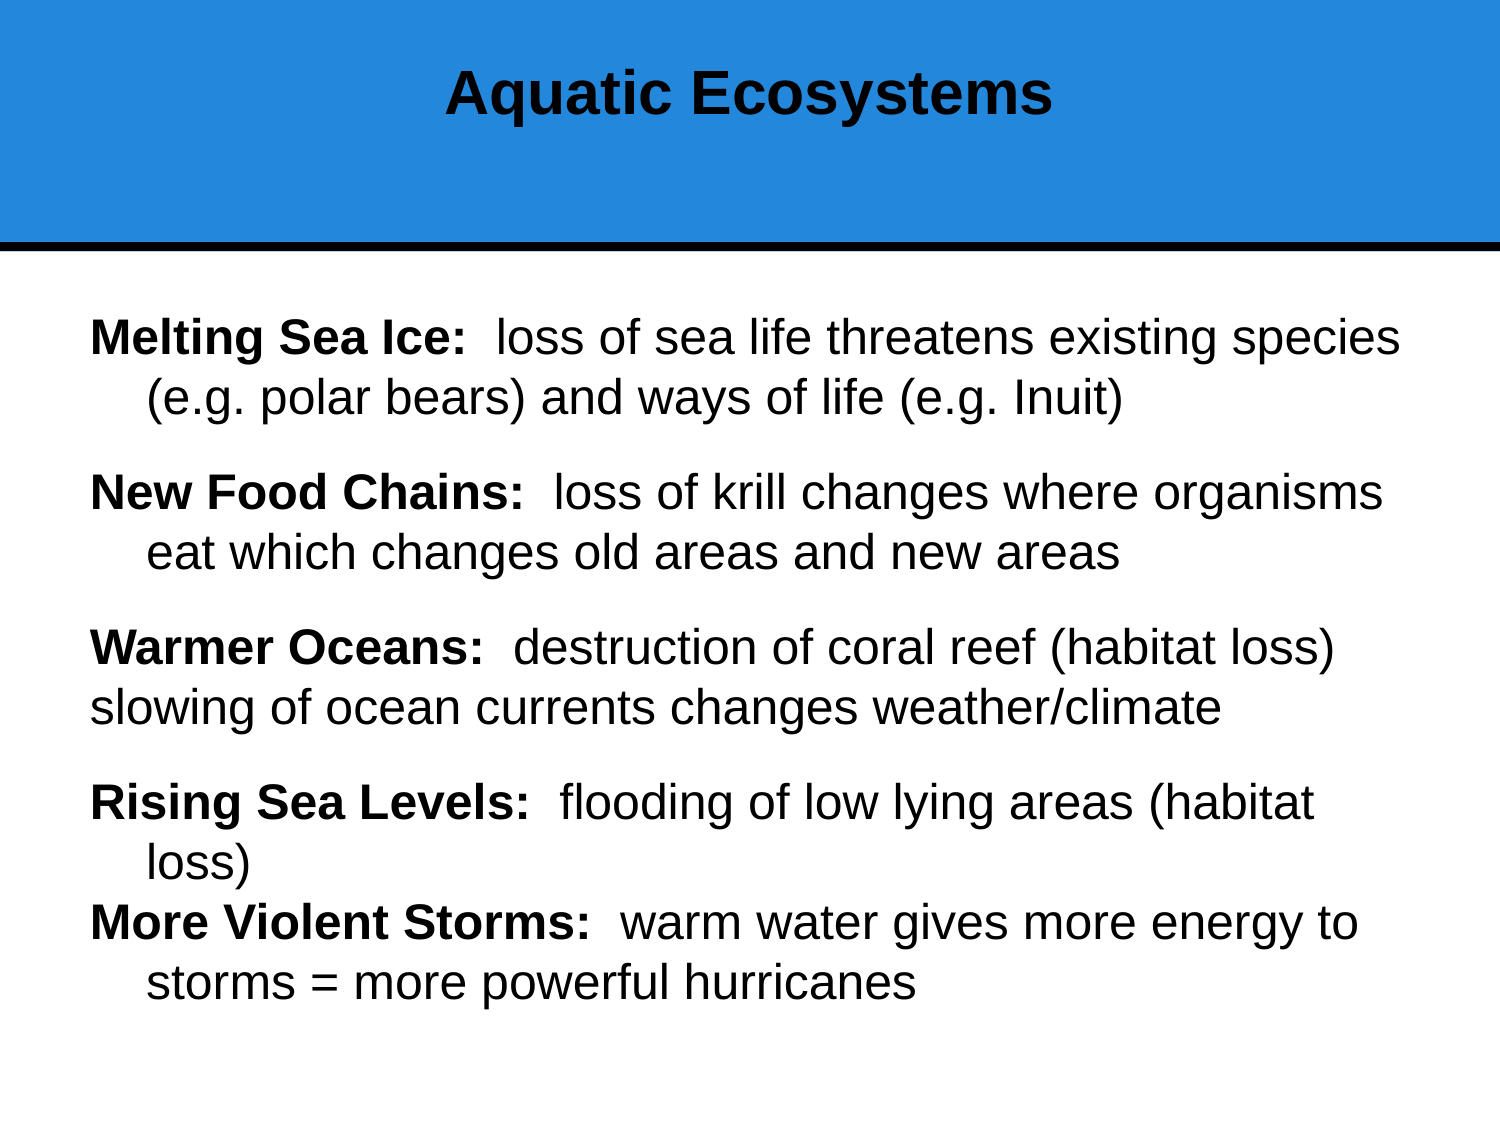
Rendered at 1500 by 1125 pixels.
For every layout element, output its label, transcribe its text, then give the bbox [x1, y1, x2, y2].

text_box Melting Sea Ice: loss of sea life threatens existing species (e.g. polar bears) and ways of life (e.g. Inuit) New Food Chains: loss of krill changes where organisms eat which changes old areas and new areas Warmer Oceans: destruction of coral reef (habitat loss) slowing of ocean currents changes weather/climate Rising Sea Levels: flooding of low lying areas (habitat loss) More Violent Storms: warm water gives more energy to storms = more powerful hurricanes [74, 262, 1425, 1078]
text_box Aquatic Ecosystems [74, 45, 1425, 233]
